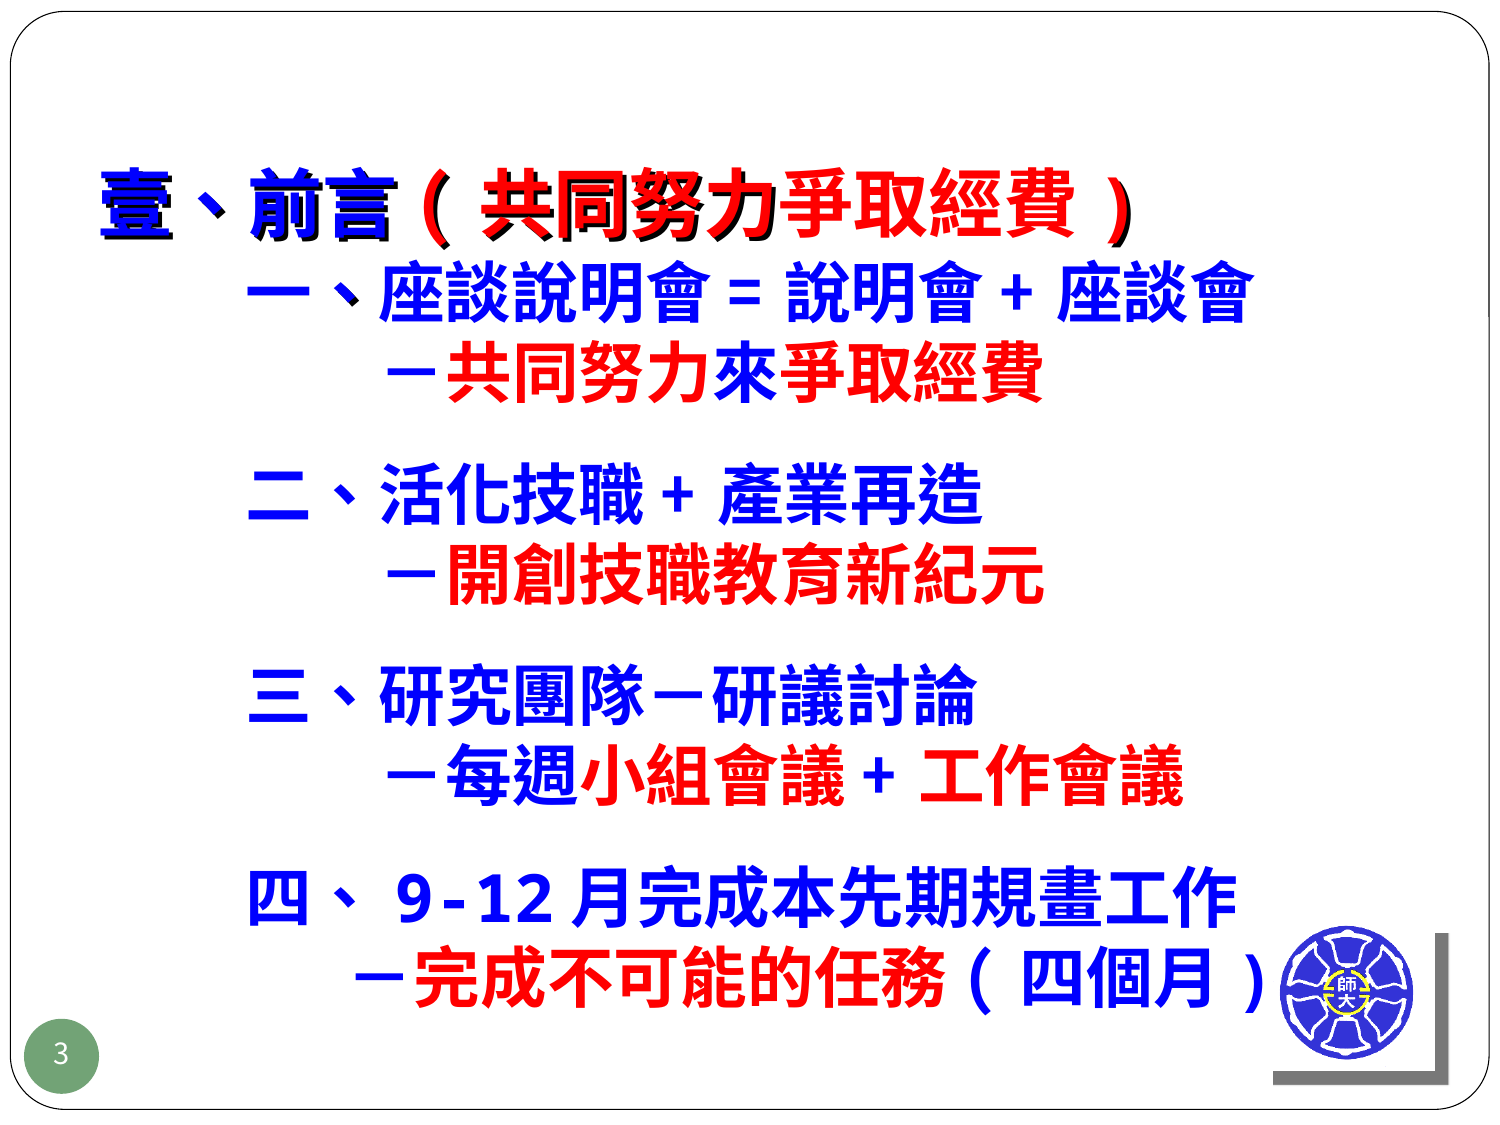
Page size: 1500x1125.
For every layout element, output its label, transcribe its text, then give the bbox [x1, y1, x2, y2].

text_box 一、座談說明會=說明會+座談會 －共同努力來爭取經費 二、活化技職+產業再造 －開創技職教育新紀元 三、研究團隊－研議討論 －每週小組會議+工作會議 四、9-12月完成本先期規畫工作 －完成不可能的任務(四個月) [230, 243, 1447, 1125]
text_box <編號> [23, 1018, 100, 1094]
title 壹、前言(共同努力爭取經費) [82, 0, 1205, 154]
